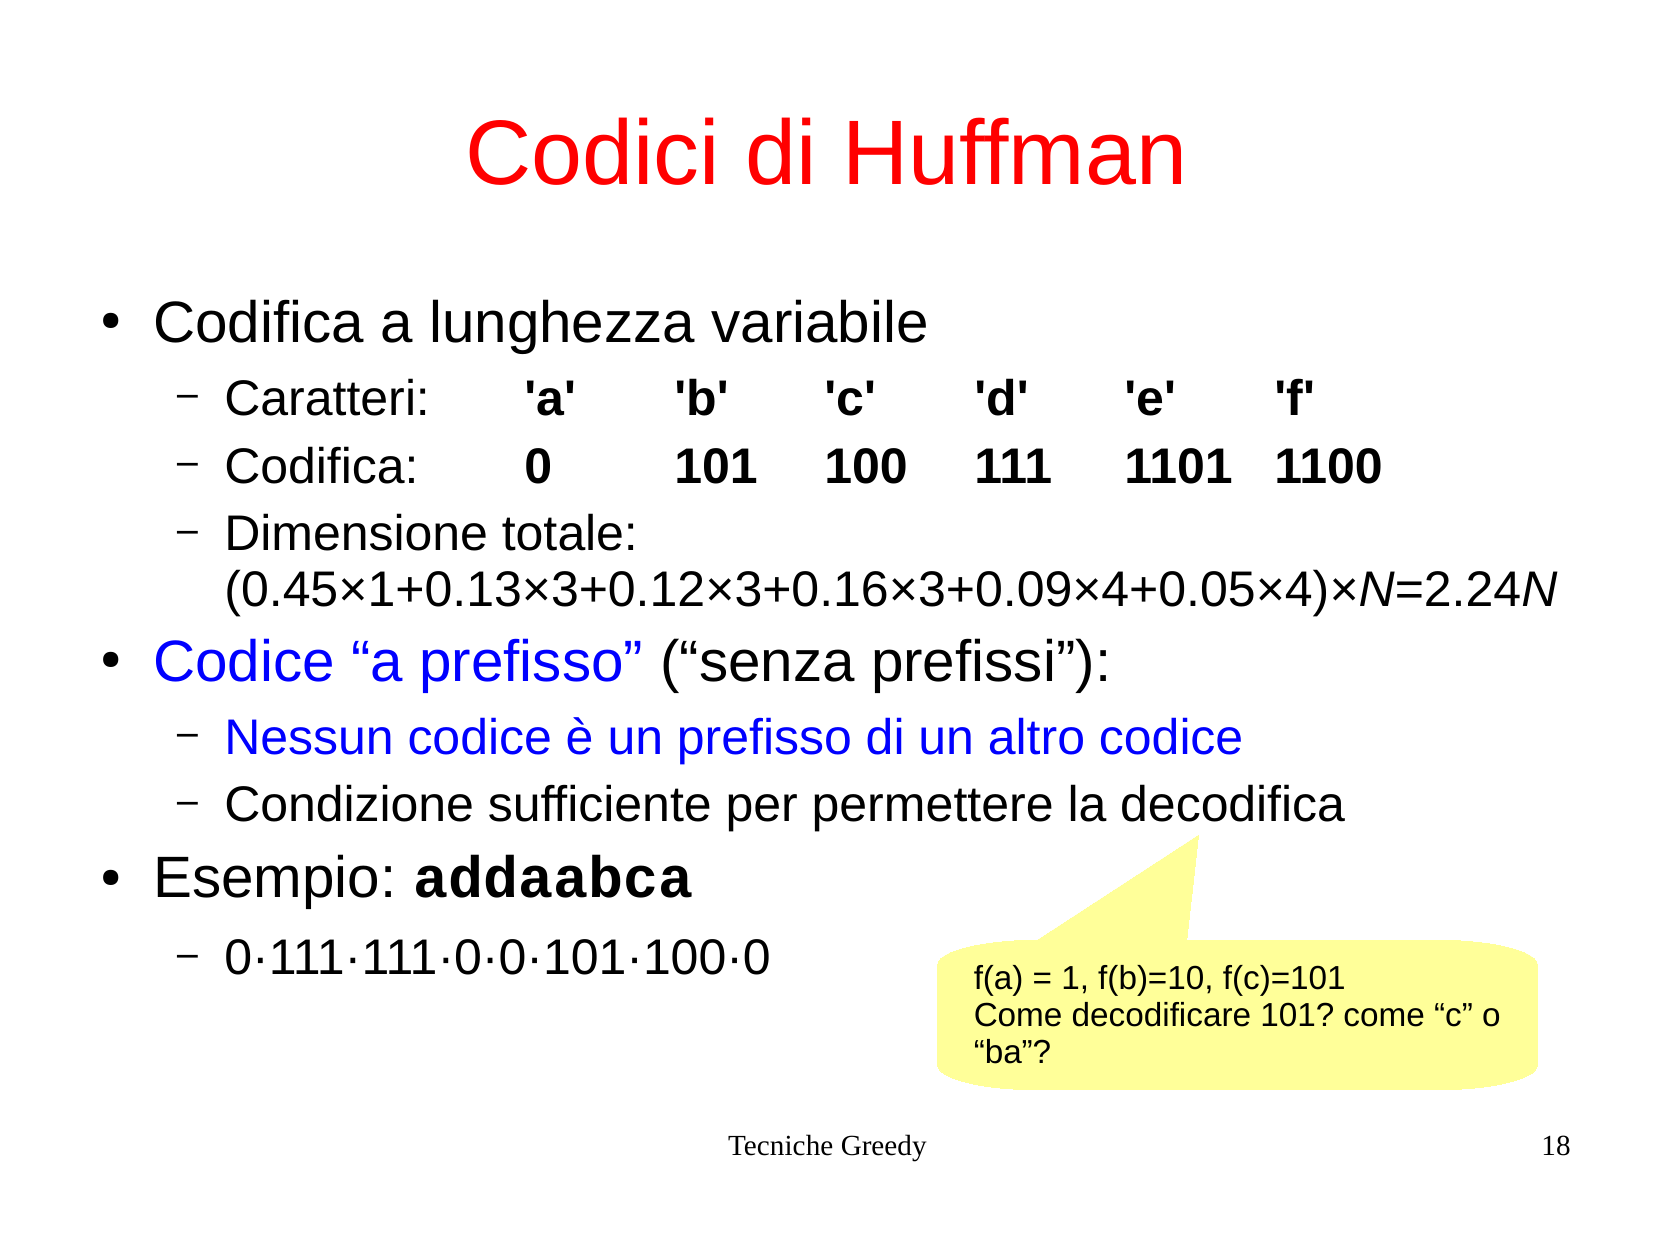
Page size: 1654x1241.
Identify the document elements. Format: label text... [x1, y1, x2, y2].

list Codifica a lunghezza variabile Caratteri: 'a' 'b' 'c' 'd' 'e' 'f' Codifica: 0 101 100 111 1101 1100 Dimensione totale: (0.45×1+0.13×3+0.12×3+0.16×3+0.09×4+0.05×4)×N=2.24N Codice “a prefisso” (“senza prefissi”): Nessun codice è un prefisso di un altro codice Condizione sufficiente per permettere la decodifica Esempio: addaabca 0·111·111·0·0·101·100·0 [82, 290, 1571, 1109]
text_box f(a) = 1, f(b)=10, f(c)=101 Come decodificare 101? come “c” o “ba”? [937, 835, 1538, 1090]
title Codici di Huffman [82, 49, 1571, 257]
